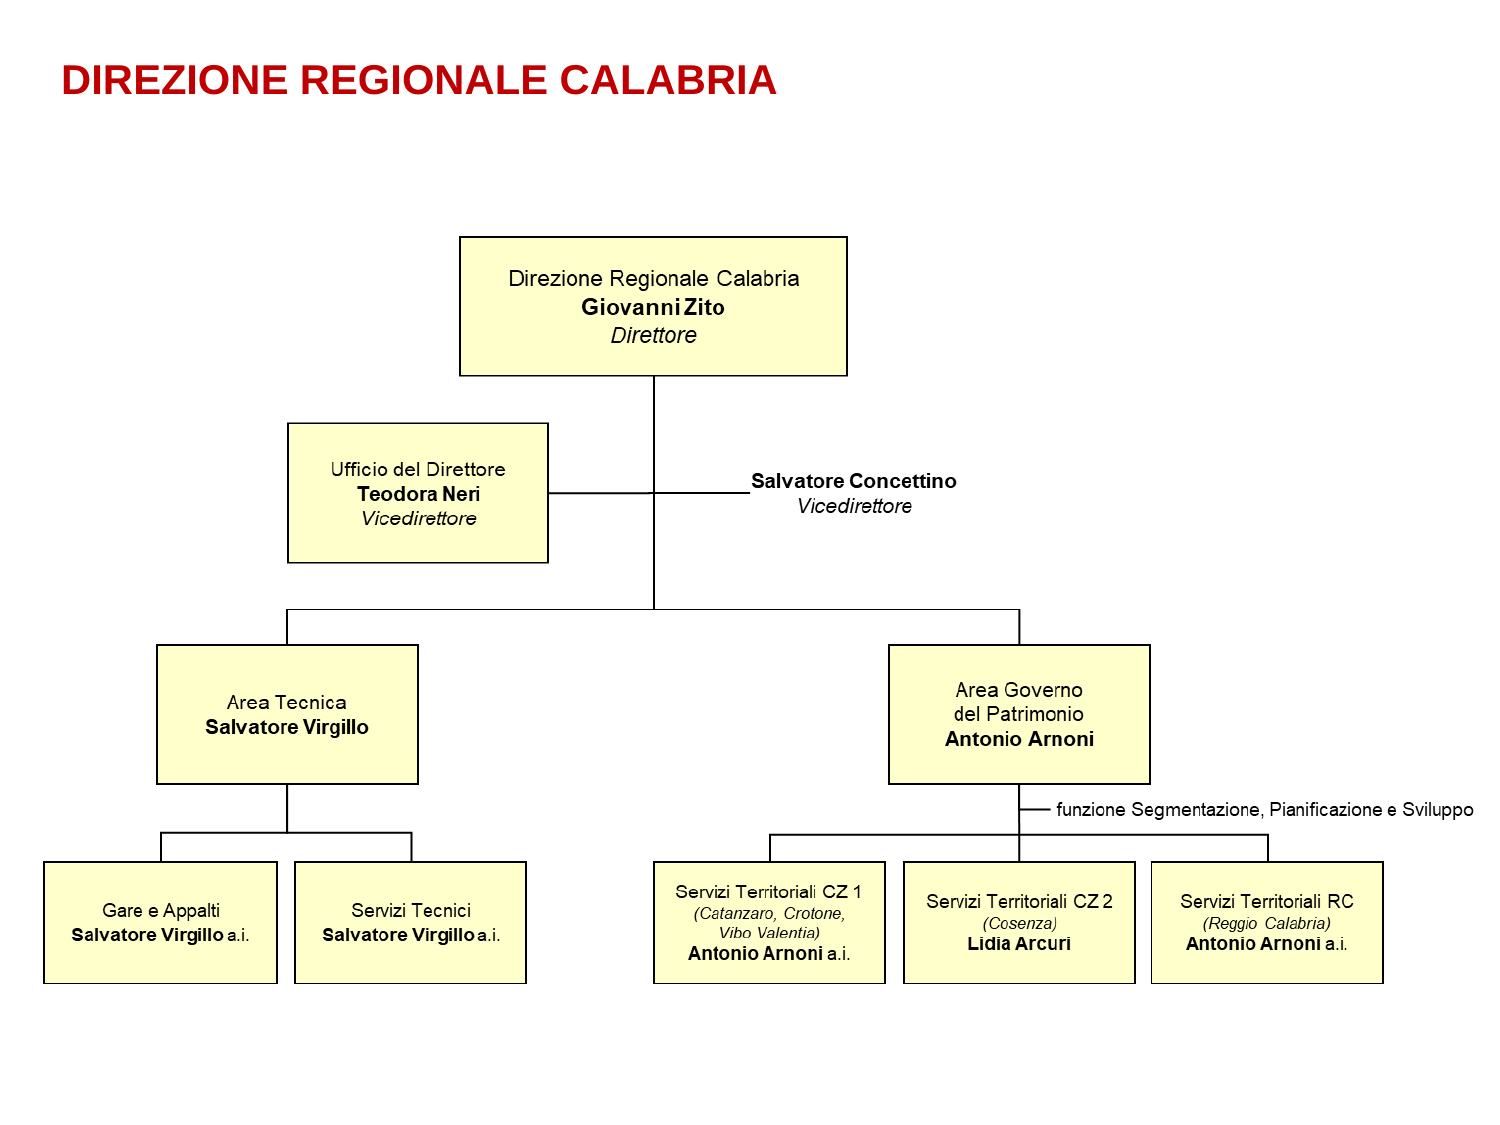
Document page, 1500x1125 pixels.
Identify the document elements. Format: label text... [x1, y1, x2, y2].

text_box DIREZIONE REGIONALE CALABRIA [46, 45, 1458, 128]
picture [43, 236, 1489, 984]
